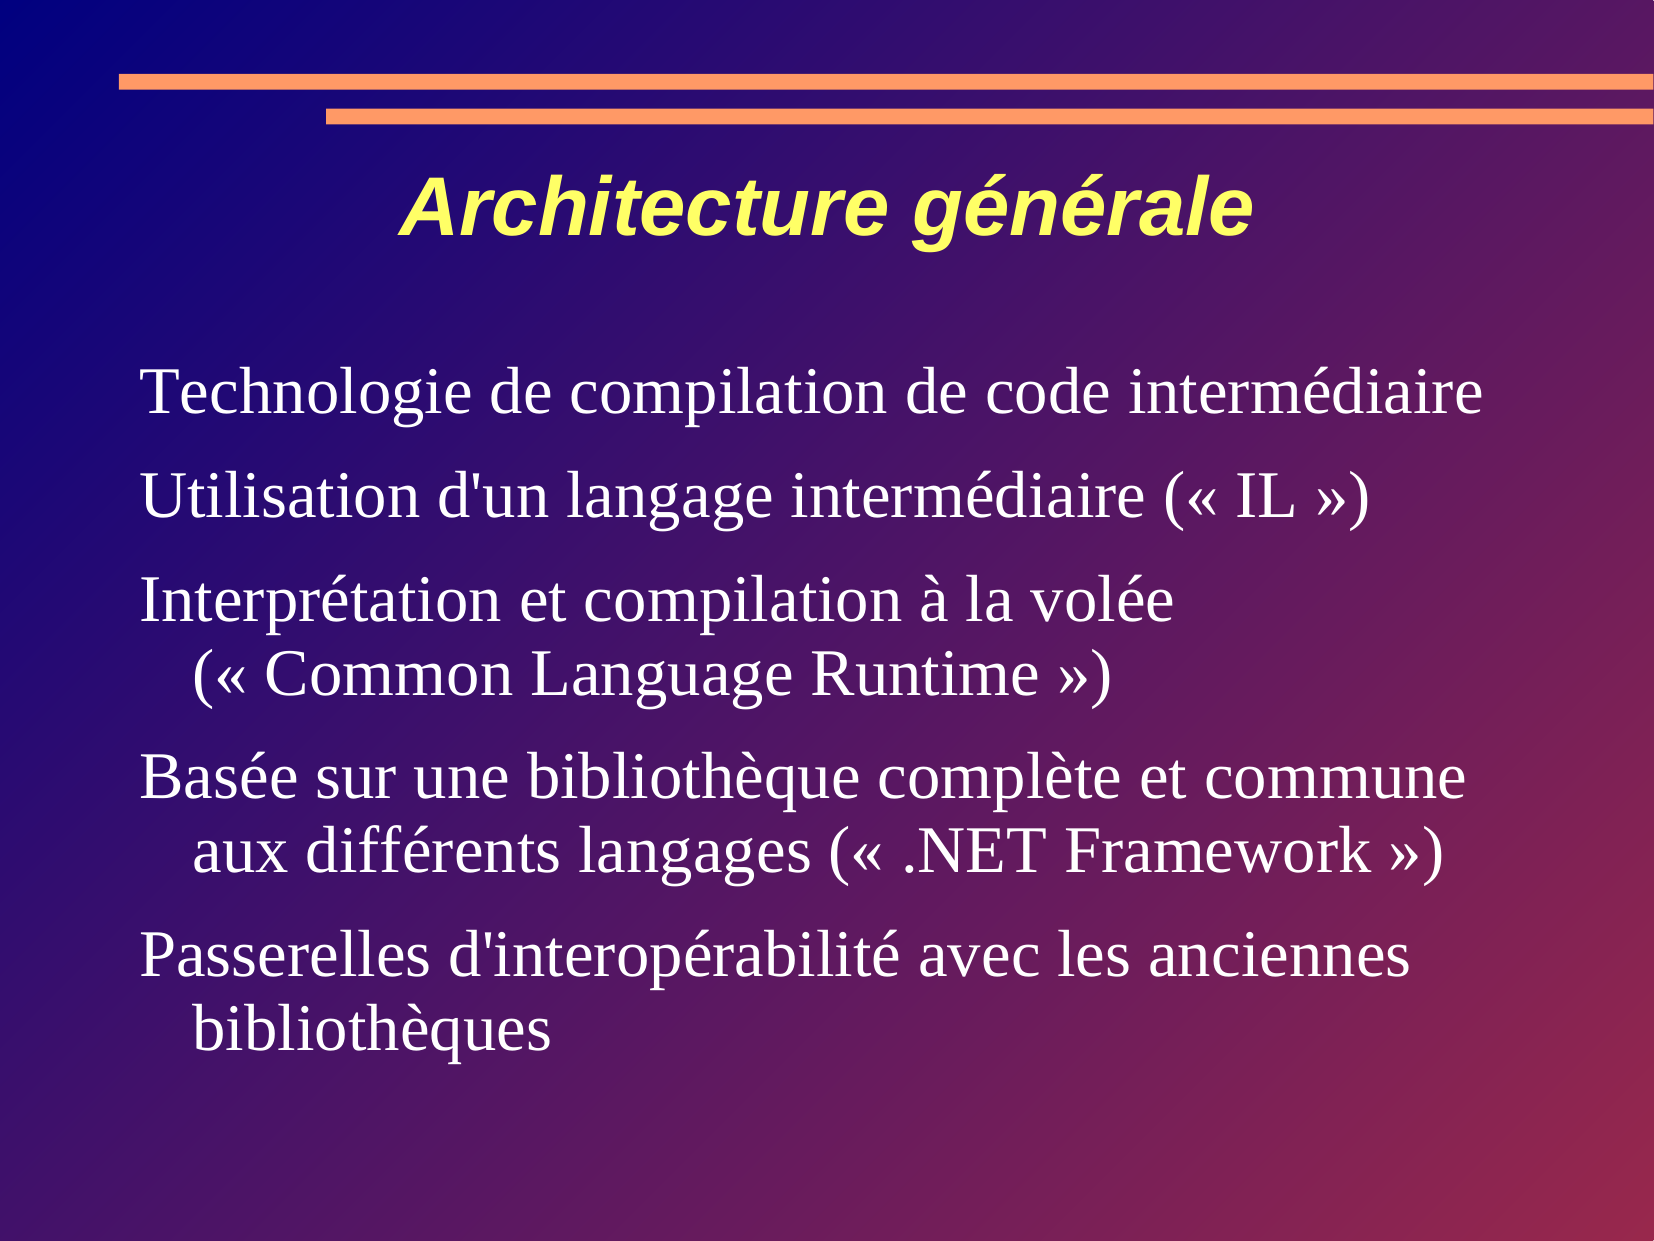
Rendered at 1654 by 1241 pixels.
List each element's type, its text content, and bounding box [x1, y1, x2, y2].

list Technologie de compilation de code intermédiaire Utilisation d'un langage intermédiaire (« IL ») Interprétation et compilation à la volée (« Common Language Runtime ») Basée sur une bibliothèque complète et commune aux différents langages (« .NET Framework ») Passerelles d'interopérabilité avec les anciennes bibliothèques [121, 354, 1554, 1066]
title Architecture générale [121, 102, 1534, 311]
